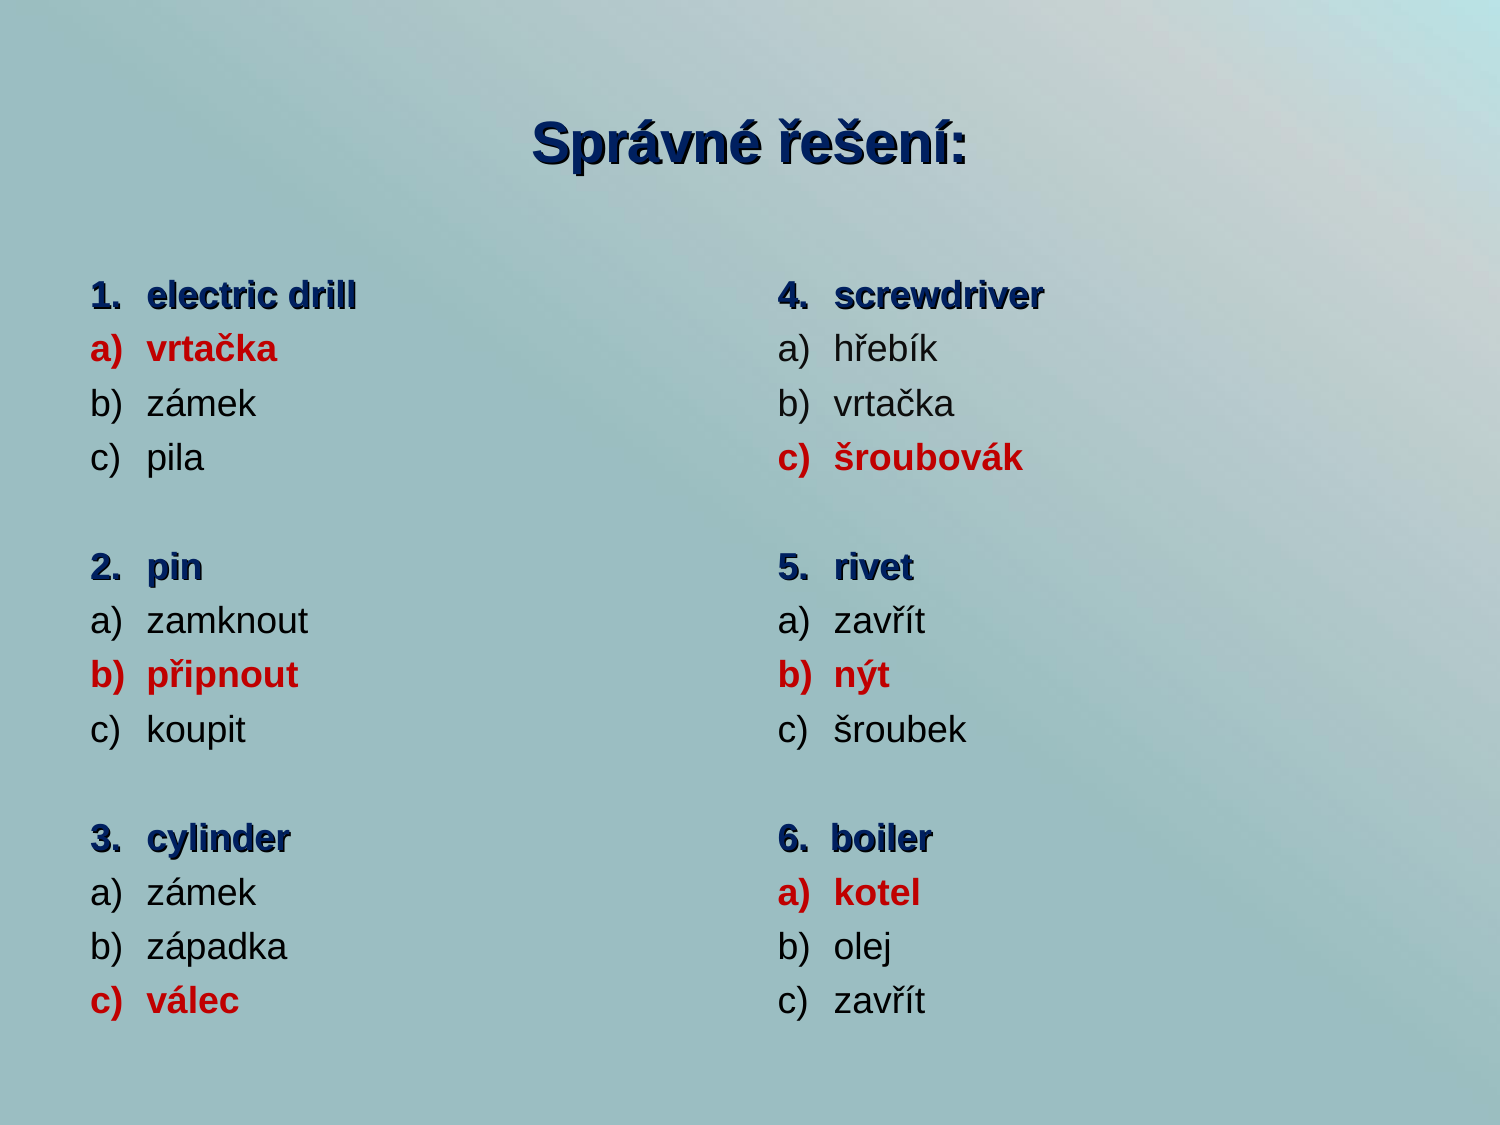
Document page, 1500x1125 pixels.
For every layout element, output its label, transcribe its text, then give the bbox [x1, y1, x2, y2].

picture [0, 0, 1500, 1125]
list 1. electric drill vrtačka zámek pila 2. pin zamknout připnout koupit 3. cylinder zámek západka válec [75, 262, 738, 1084]
title Správné řešení: [75, 45, 1426, 233]
list 4. screwdriver hřebík vrtačka šroubovák 5. rivet zavřít nýt šroubek 6. boiler kotel olej zavřít [762, 262, 1426, 1084]
